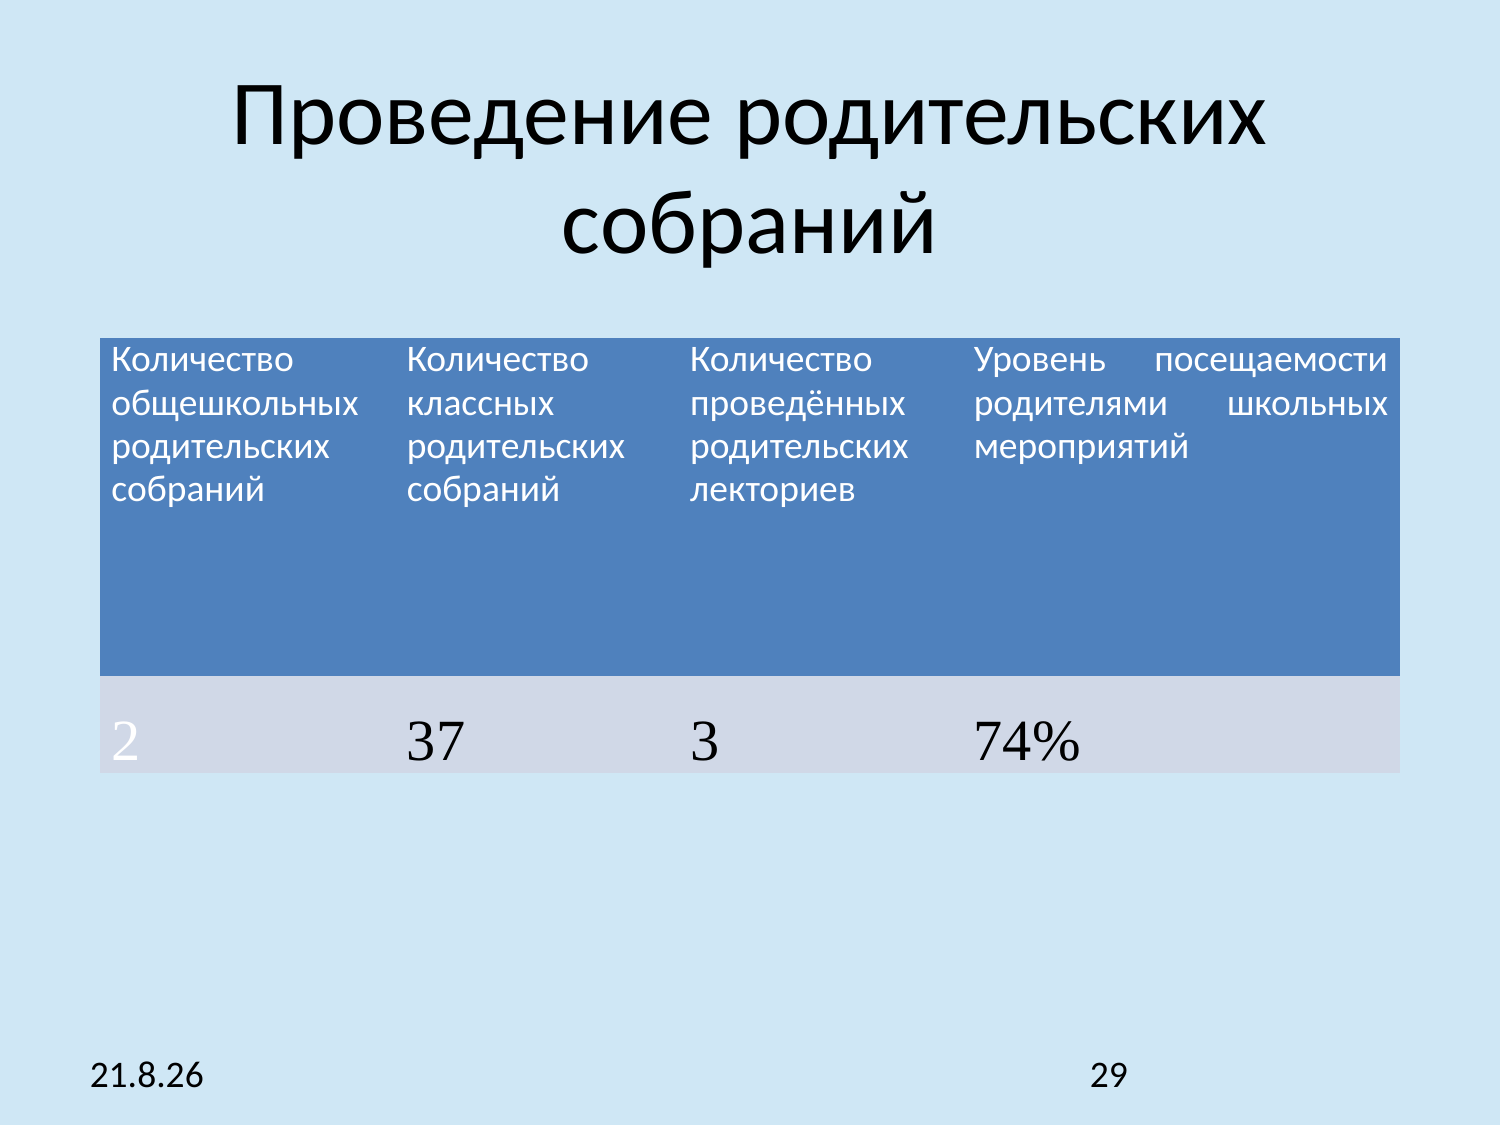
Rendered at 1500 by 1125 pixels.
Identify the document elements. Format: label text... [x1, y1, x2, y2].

title Проведение родительских собраний [75, 45, 1425, 233]
table_cell 37 [396, 676, 679, 773]
slide_number 29.4.19 [75, 1042, 425, 1103]
table_header Уровень посещаемости родителями школьных мероприятий [963, 338, 1400, 676]
table_header Количество проведённых родительских лекториев [679, 338, 963, 676]
table_cell 3 [679, 676, 963, 773]
table_cell 2 [100, 676, 396, 773]
slide_number <номер> [1074, 1042, 1425, 1103]
table_header Количество общешкольных родительских собраний [100, 338, 396, 676]
table_header Количество классных родительских собраний [396, 338, 679, 676]
table_cell 74% [963, 676, 1400, 773]
